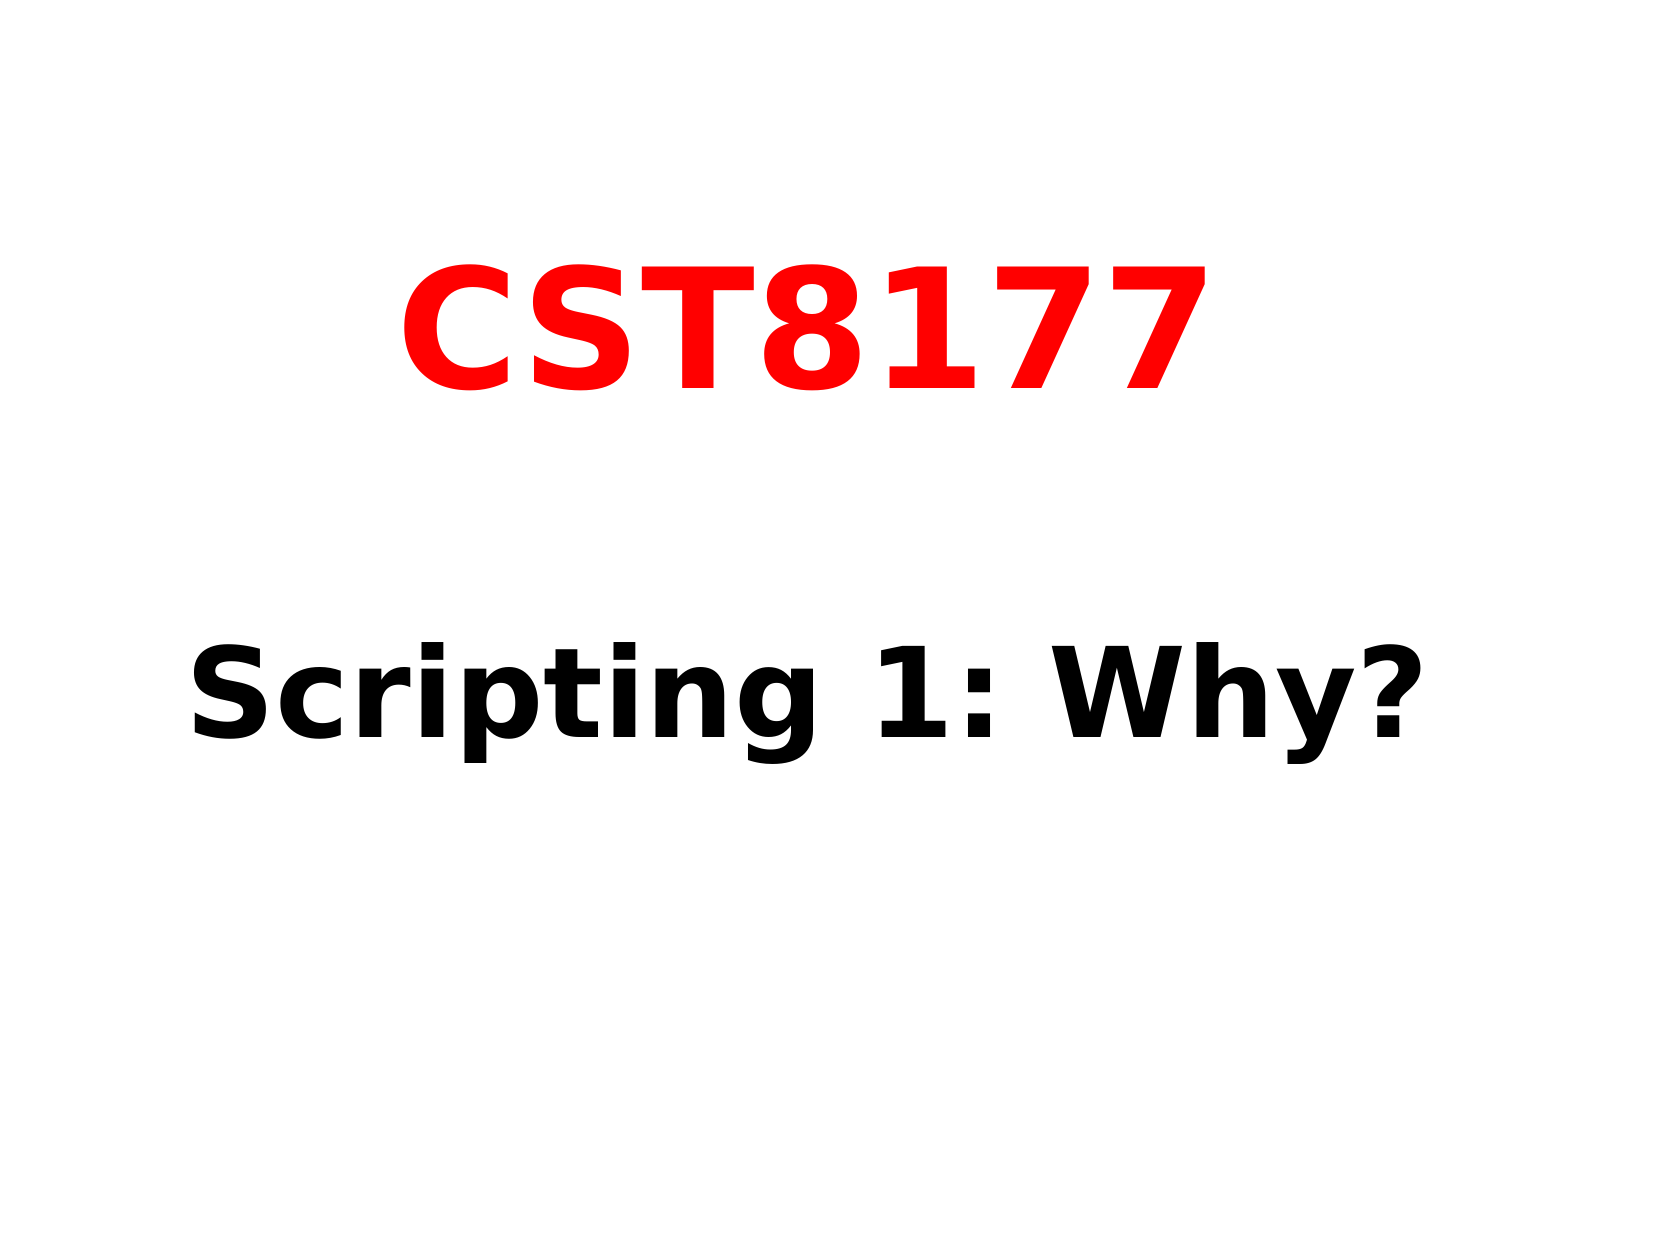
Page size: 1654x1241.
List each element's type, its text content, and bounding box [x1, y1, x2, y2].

text_box CST8177 Scripting 1: Why? [39, 226, 1576, 775]
